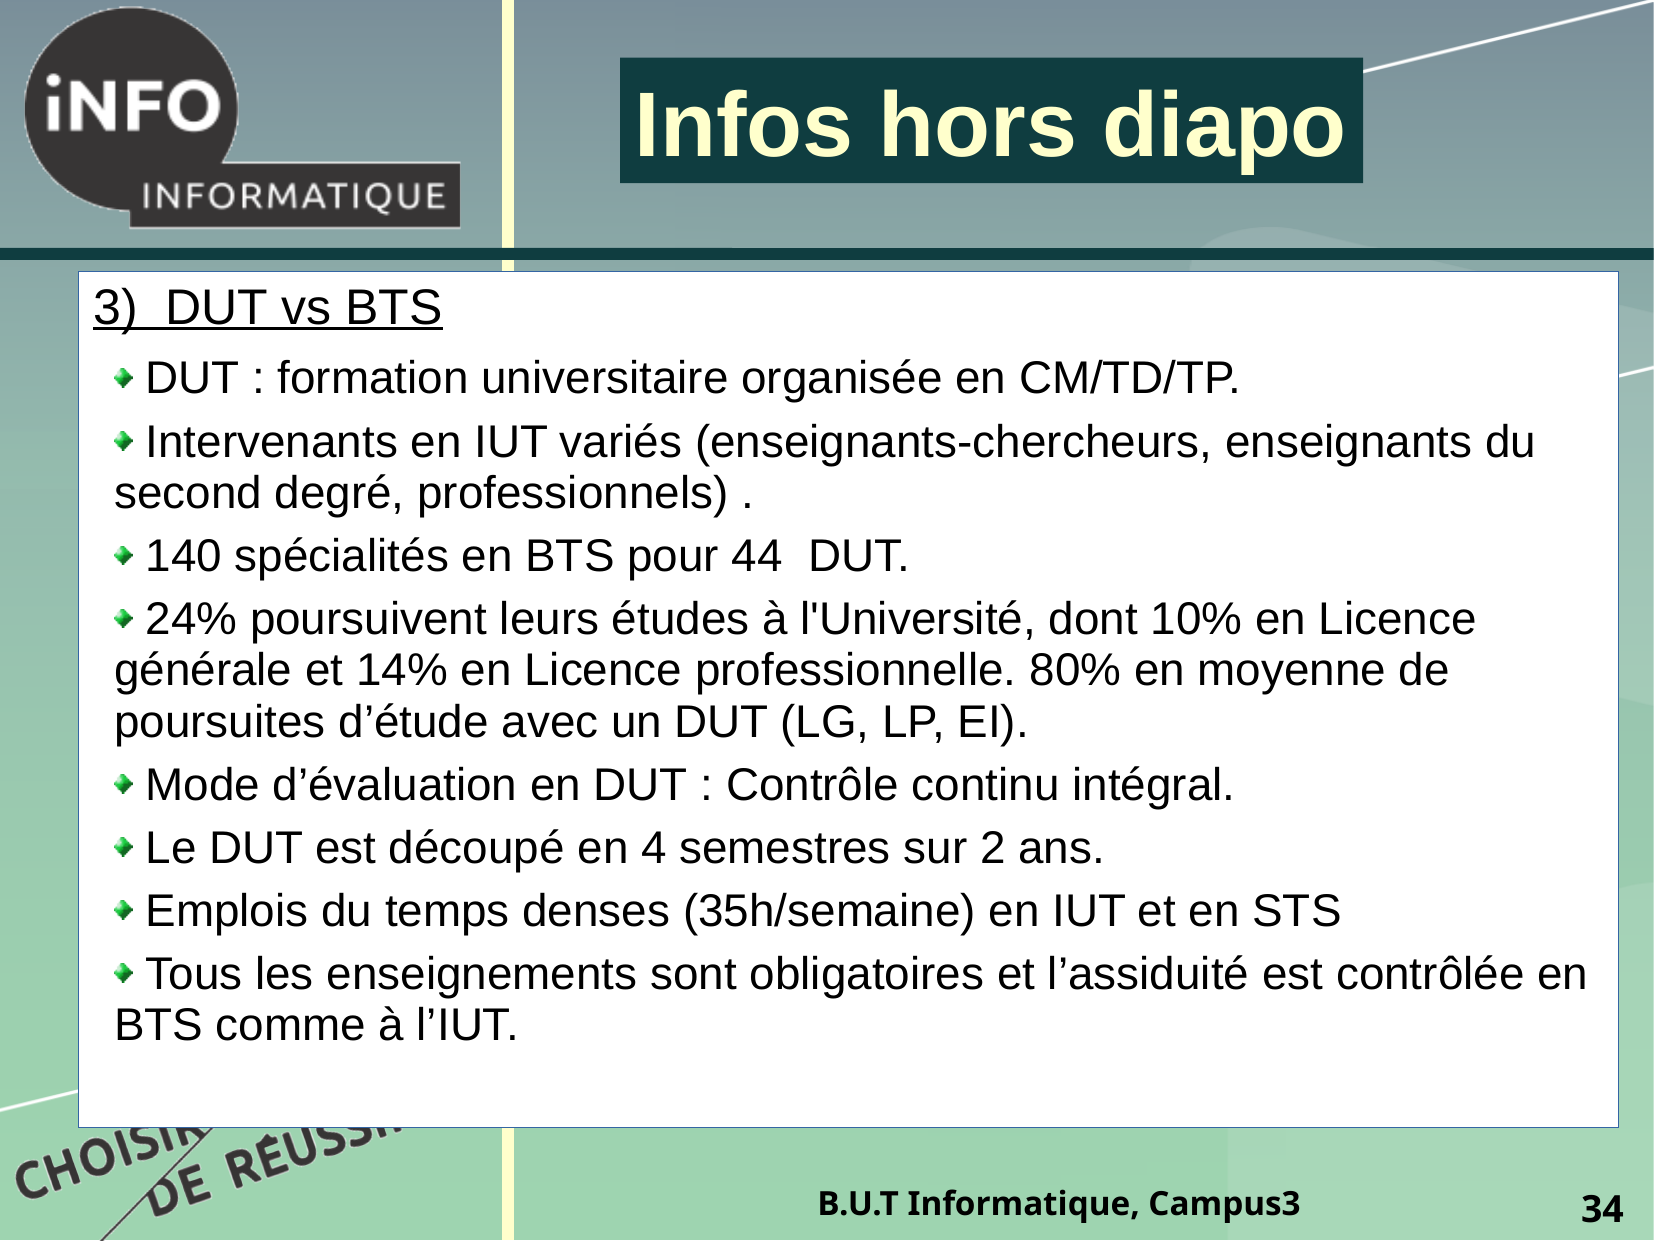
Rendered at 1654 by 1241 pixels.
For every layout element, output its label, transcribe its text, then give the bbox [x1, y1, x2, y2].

picture [0, 260, 502, 1241]
text_box 3) DUT vs BTS DUT : formation universitaire organisée en CM/TD/TP. Intervenants en IUT variés (enseignants-chercheurs, enseignants du second degré, professionnels) . 140 spécialités en BTS pour 44 DUT. 24% poursuivent leurs études à l'Université, dont 10% en Licence générale et 14% en Licence professionnelle. 80% en moyenne de poursuites d’étude avec un DUT (LG, LP, EI). Mode d’évaluation en DUT : Contrôle continu intégral. Le DUT est découpé en 4 semestres sur 2 ans. Emplois du temps denses (35h/semaine) en IUT et en STS Tous les enseignements sont obligatoires et l’assiduité est contrôlée en BTS comme à l’IUT. [78, 271, 1619, 1128]
picture [514, 0, 1654, 248]
text_box Infos hors diapo [620, 57, 1364, 184]
picture [514, 260, 1654, 1240]
picture [0, 0, 502, 247]
